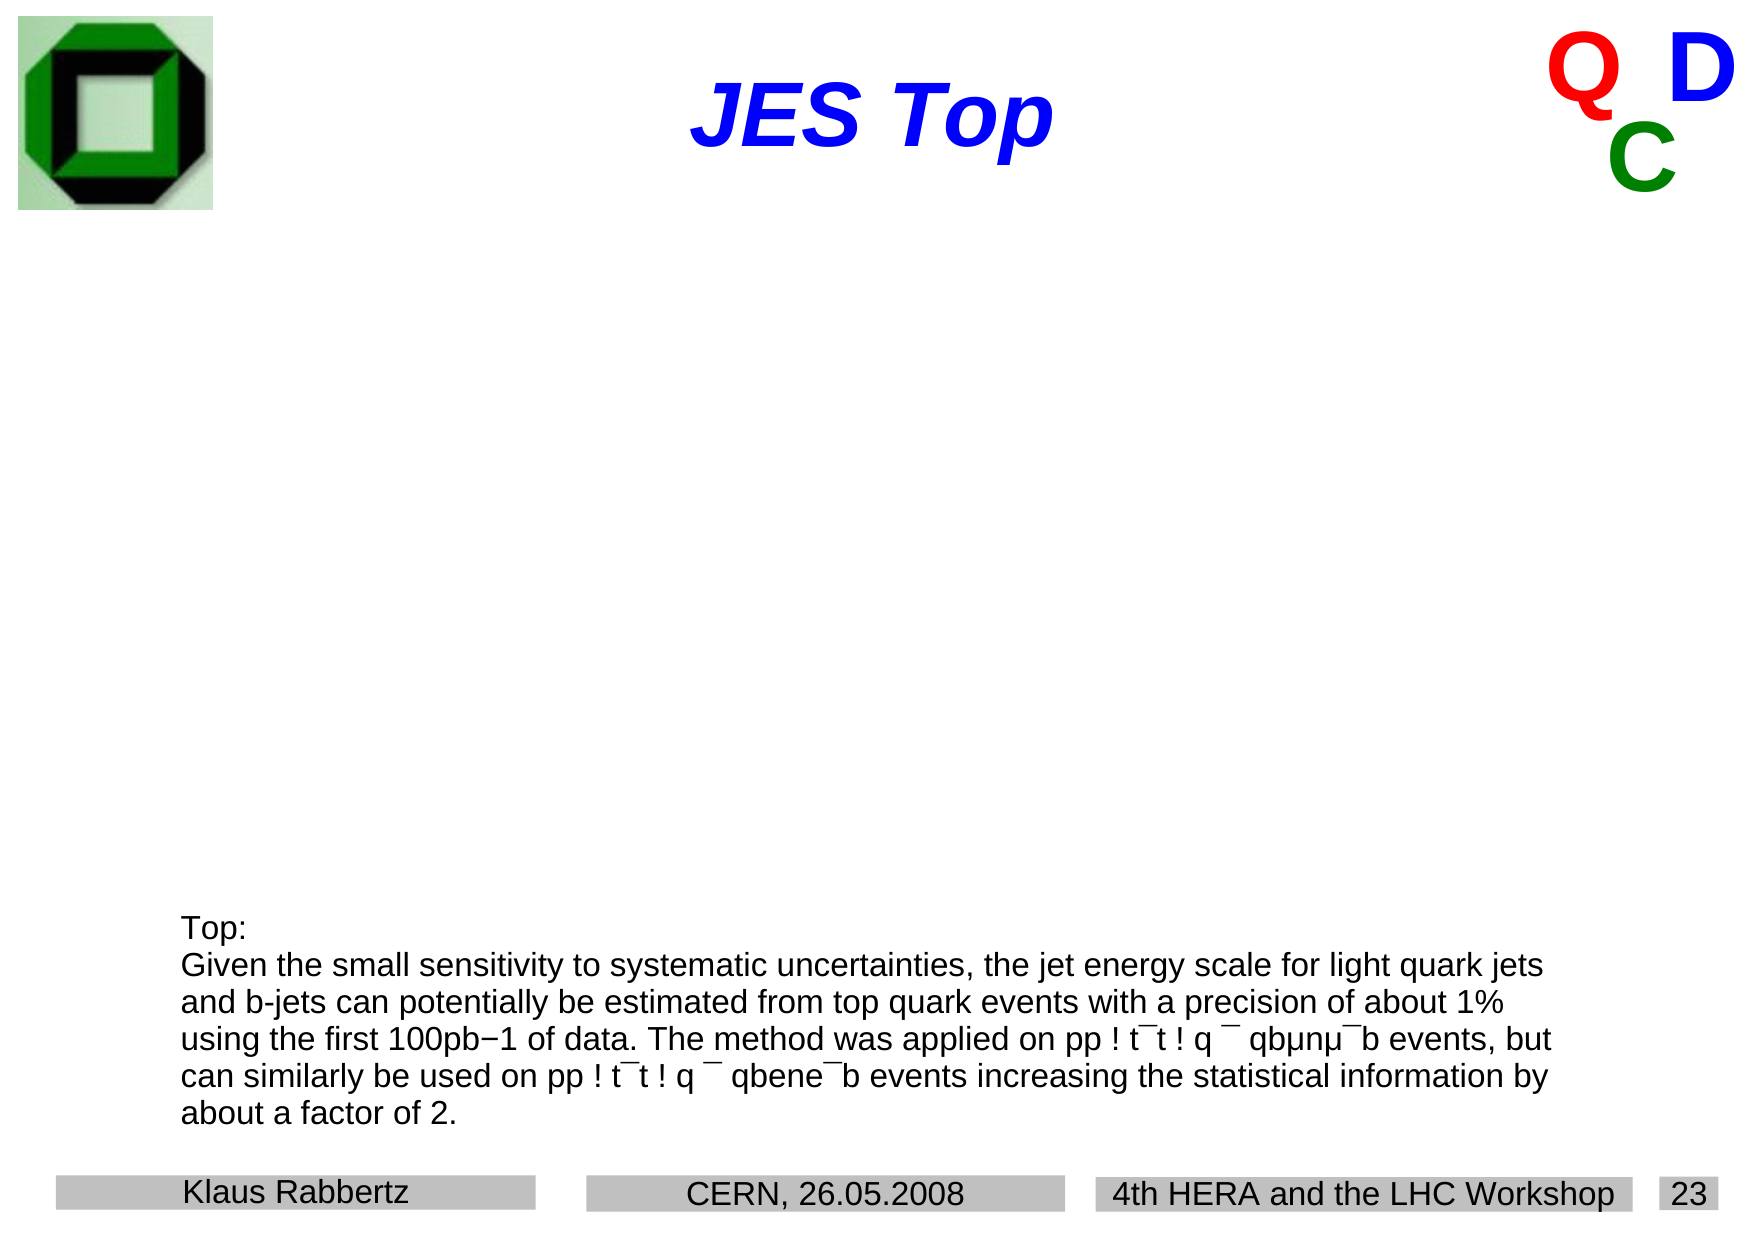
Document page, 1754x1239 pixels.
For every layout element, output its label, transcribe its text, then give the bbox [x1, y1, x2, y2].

title JES Top [220, 16, 1525, 213]
picture [18, 16, 213, 210]
text_box Top: Given the small sensitivity to systematic uncertainties, the jet energy scale for light quark jets and b-jets can potentially be estimated from top quark events with a precision of about 1% using the first 100pb−1 of data. The method was applied on pp ! t¯t ! q ¯ qbμnμ¯b events, but can similarly be used on pp ! t¯t ! q ¯ qbene¯b events increasing the statistical information by about a factor of 2. [168, 897, 1565, 1144]
